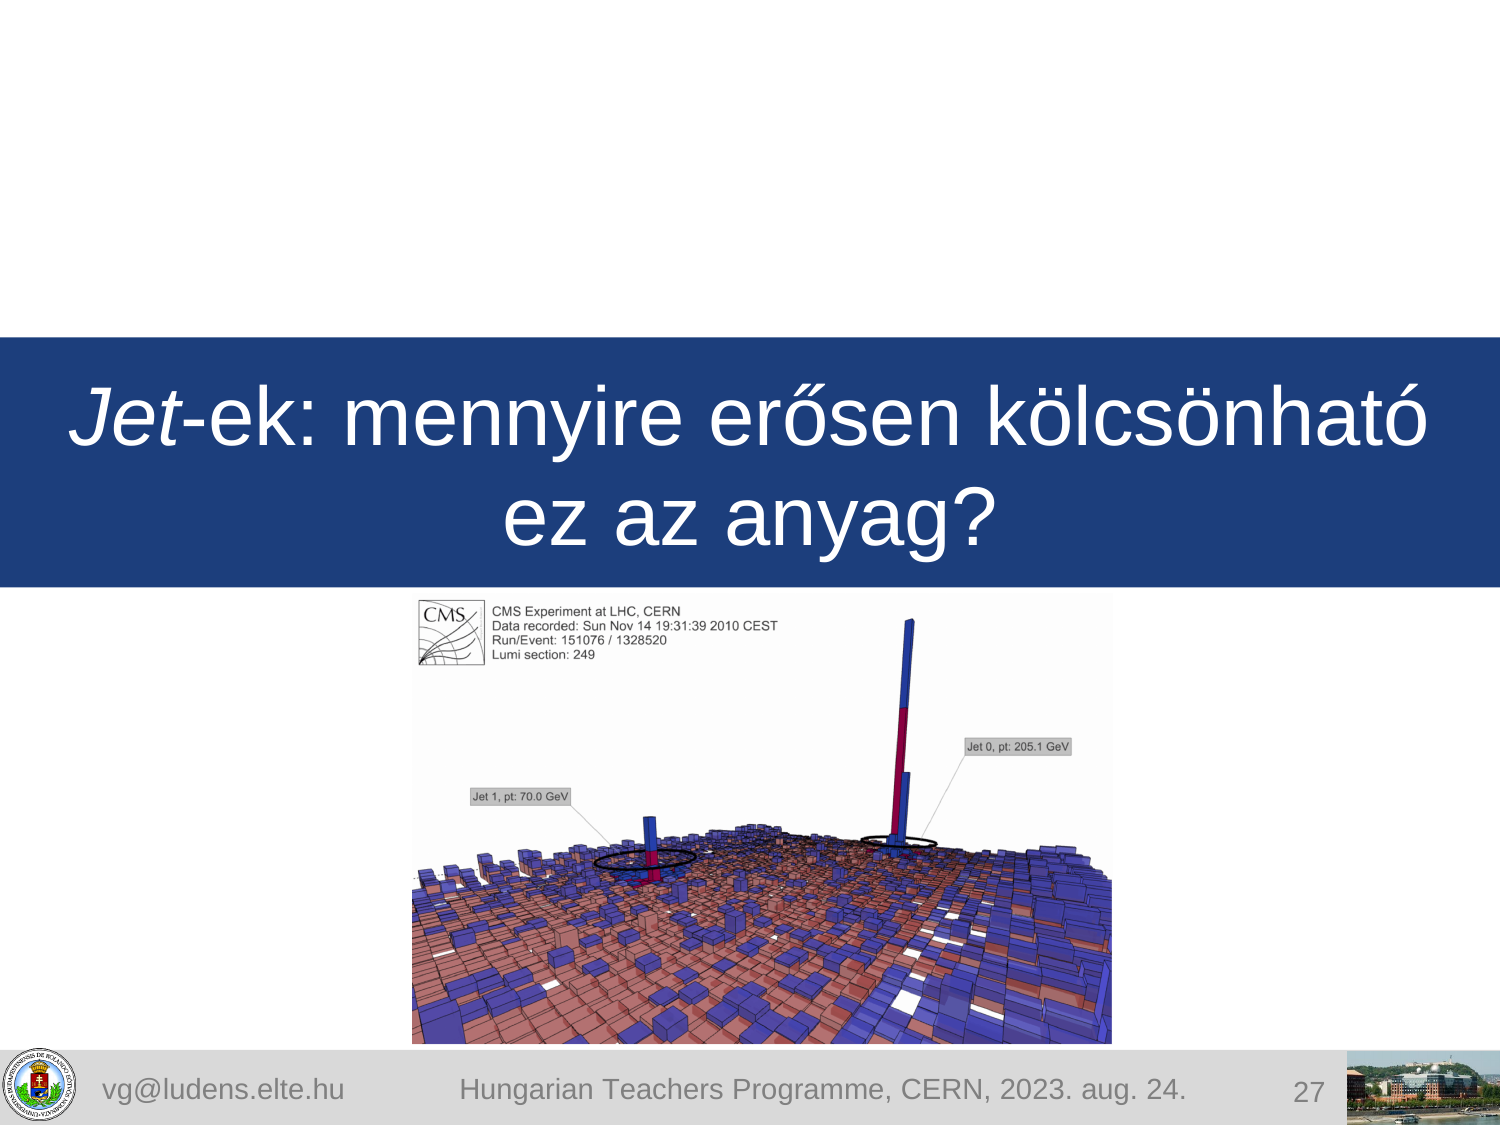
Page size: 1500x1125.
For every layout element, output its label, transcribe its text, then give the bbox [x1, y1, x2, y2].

picture [412, 593, 1113, 1045]
picture [1347, 1051, 1500, 1125]
picture [2, 1048, 76, 1121]
title Jet-ek: mennyire erősen kölcsönható ez az anyag? [0, 337, 1500, 588]
